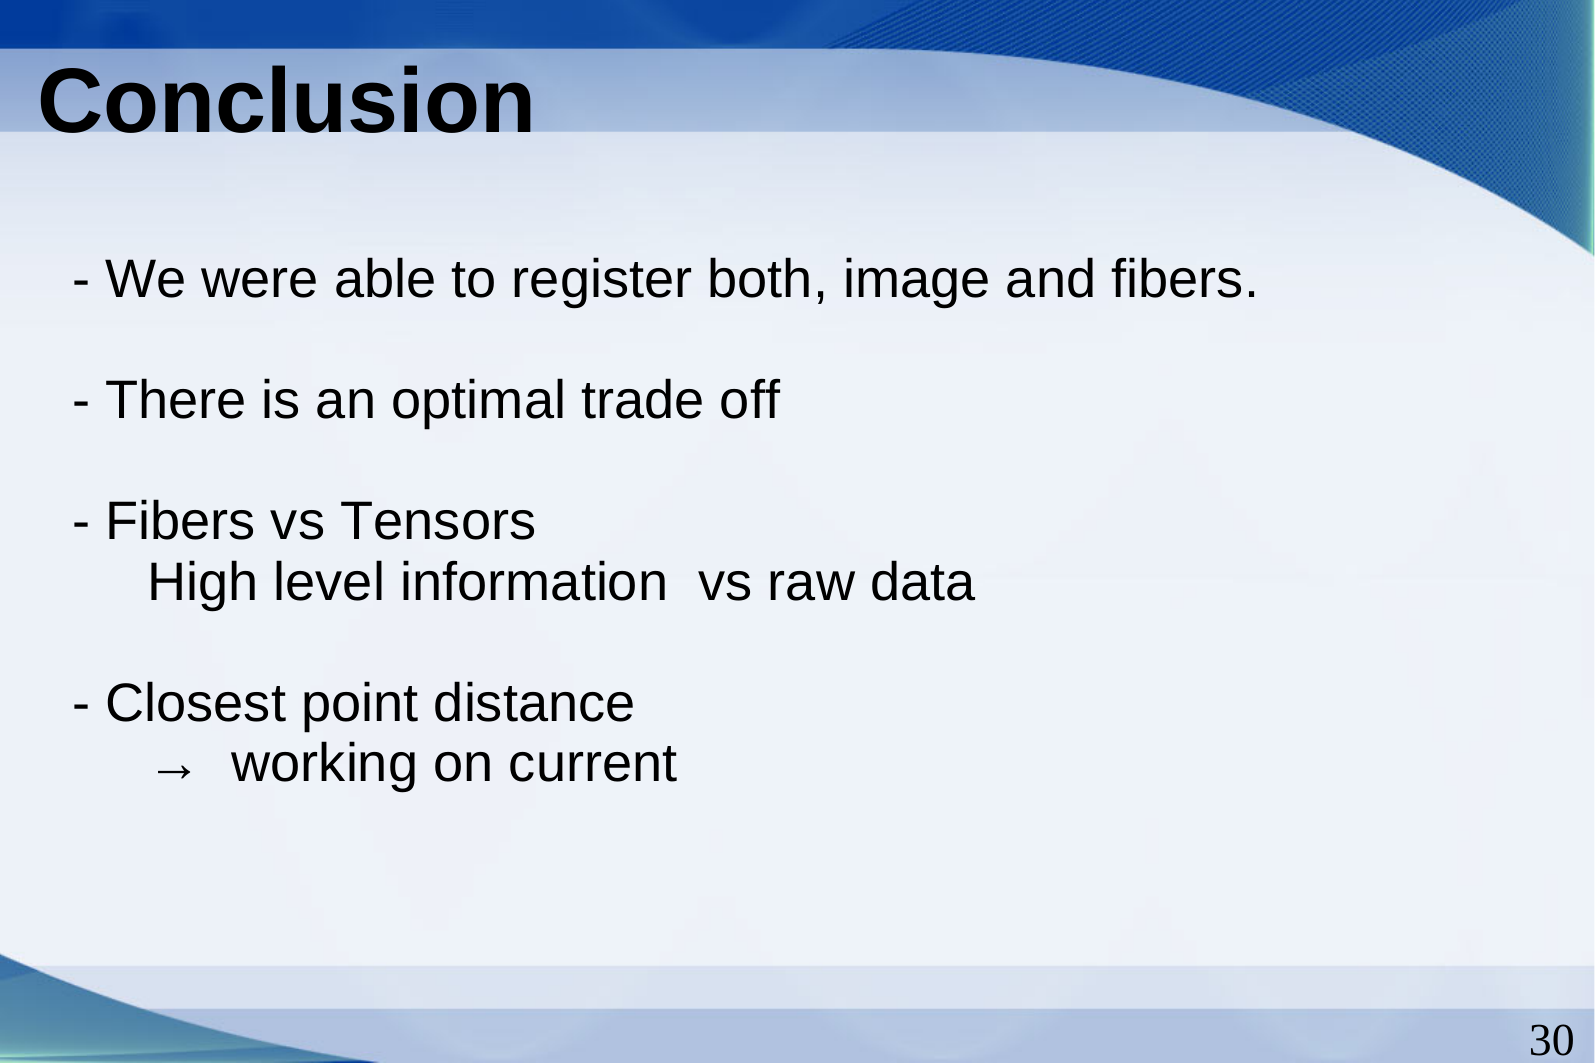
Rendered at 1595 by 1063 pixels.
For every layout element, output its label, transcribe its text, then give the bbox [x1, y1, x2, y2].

title Conclusion [37, 49, 1405, 152]
subtitle - We were able to register both, image and fibers. - There is an optimal trade off - Fibers vs Tensors High level information vs raw data - Closest point distance → working on current [72, 248, 1463, 976]
picture [0, 0, 1595, 1063]
